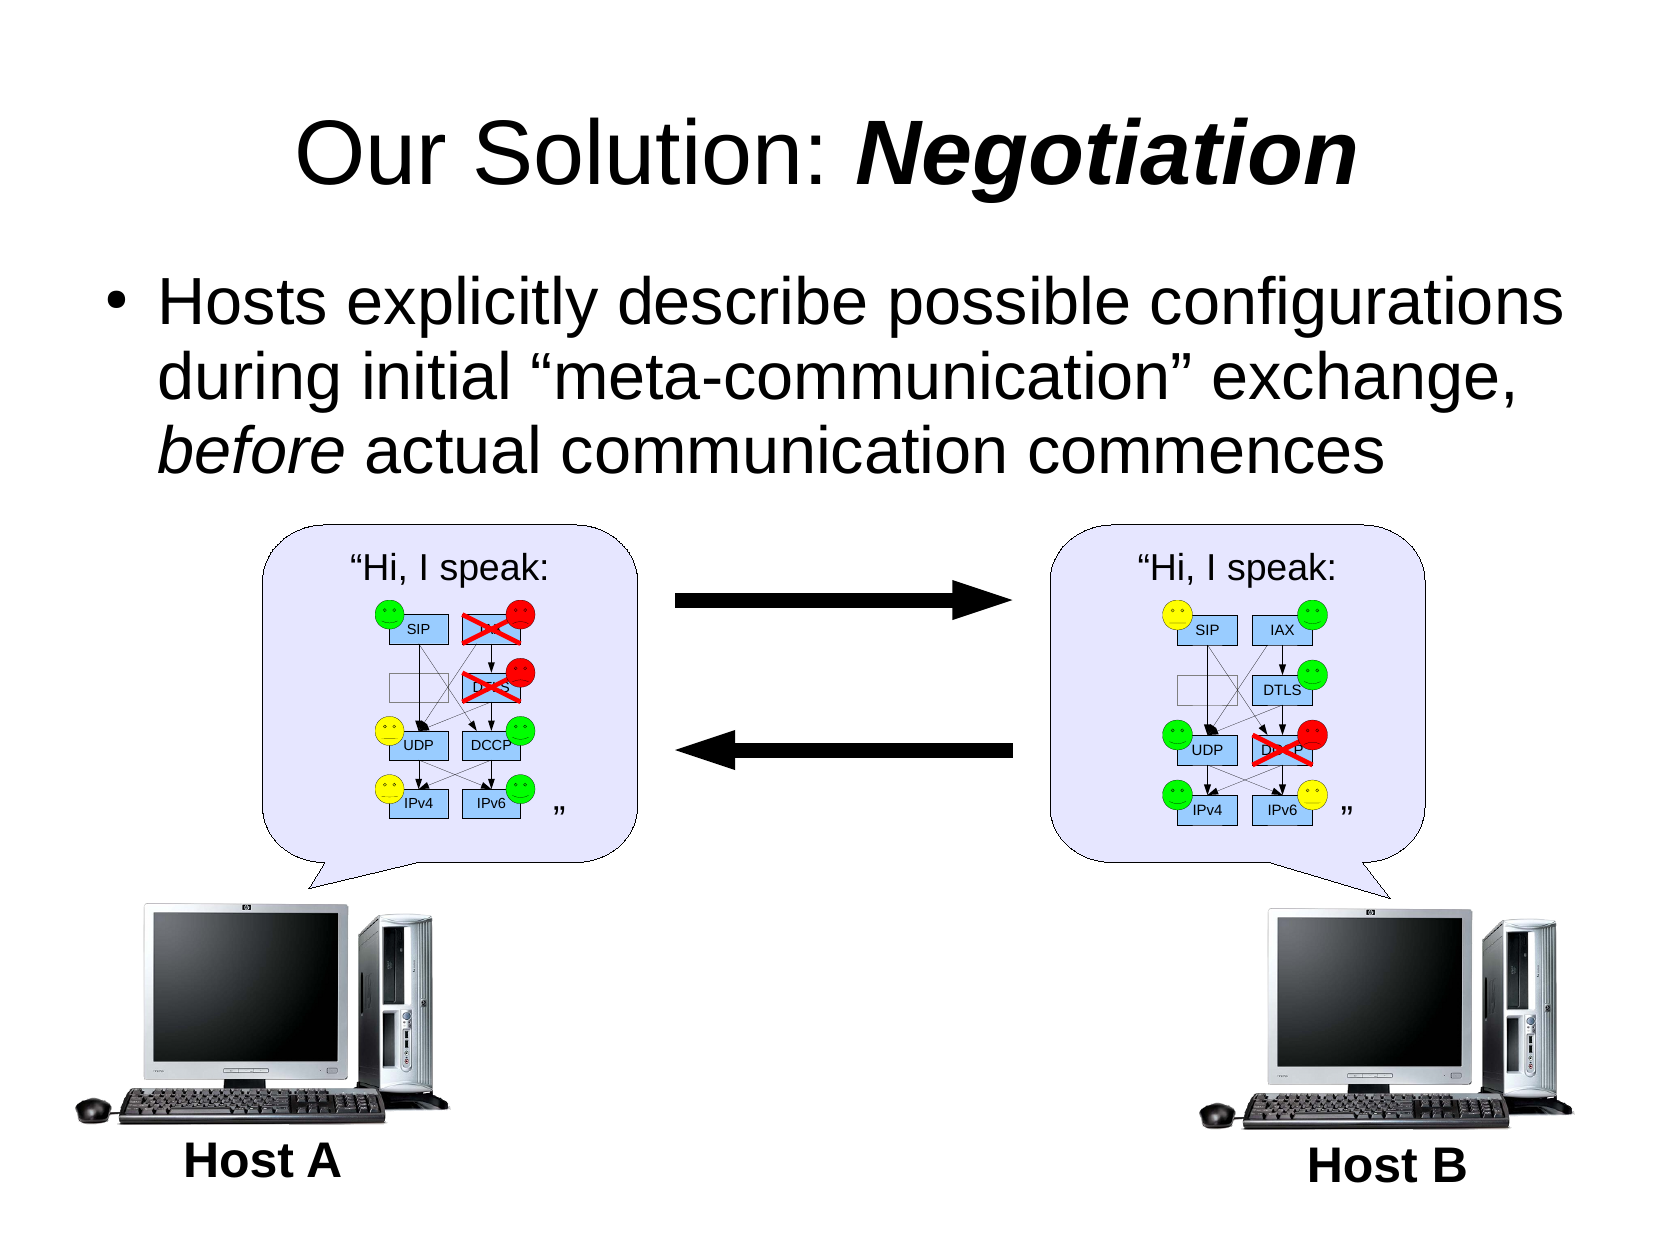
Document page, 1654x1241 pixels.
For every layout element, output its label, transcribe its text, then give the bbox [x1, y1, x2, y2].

text_box Host A [75, 1125, 451, 1196]
picture [75, 903, 451, 1125]
text_box “Hi, I speak: ” [262, 524, 638, 889]
list Hosts explicitly describe possible configurations during initial “meta-communication” exchange, before actual communication commences [86, 263, 1576, 488]
text_box Host B [1199, 1129, 1576, 1201]
title Our Solution: Negotiation [82, 56, 1571, 250]
picture [1162, 600, 1328, 826]
picture [1199, 908, 1575, 1129]
picture [375, 600, 536, 819]
text_box “Hi, I speak: ” [1050, 524, 1426, 899]
